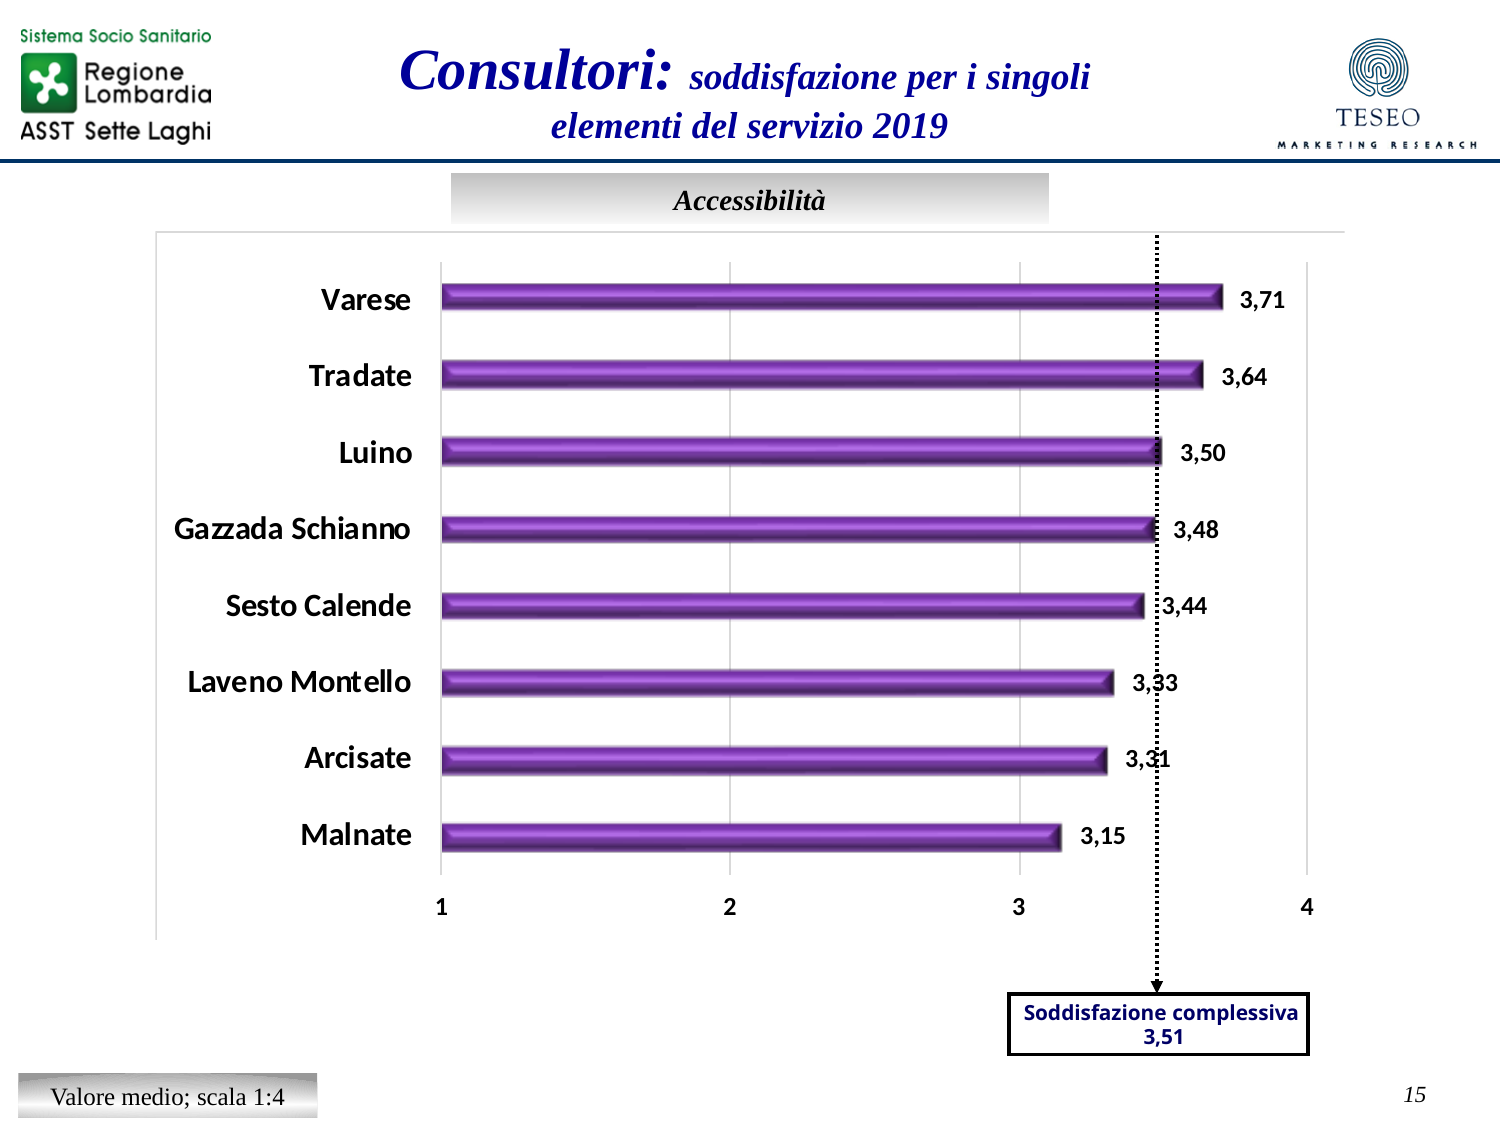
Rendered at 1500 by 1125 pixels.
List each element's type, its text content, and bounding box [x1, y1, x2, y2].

text_box Valore medio; scala 1:4 [18, 1073, 318, 1118]
picture [21, 26, 206, 148]
picture [155, 230, 1345, 940]
text_box Consultori: soddisfazione per i singoli elementi del servizio 2019 [206, 25, 1294, 151]
text_box Accessibilità [451, 173, 1049, 224]
picture [1294, 30, 1481, 149]
text_box Soddisfazione complessiva 3,51 [1009, 993, 1308, 1055]
